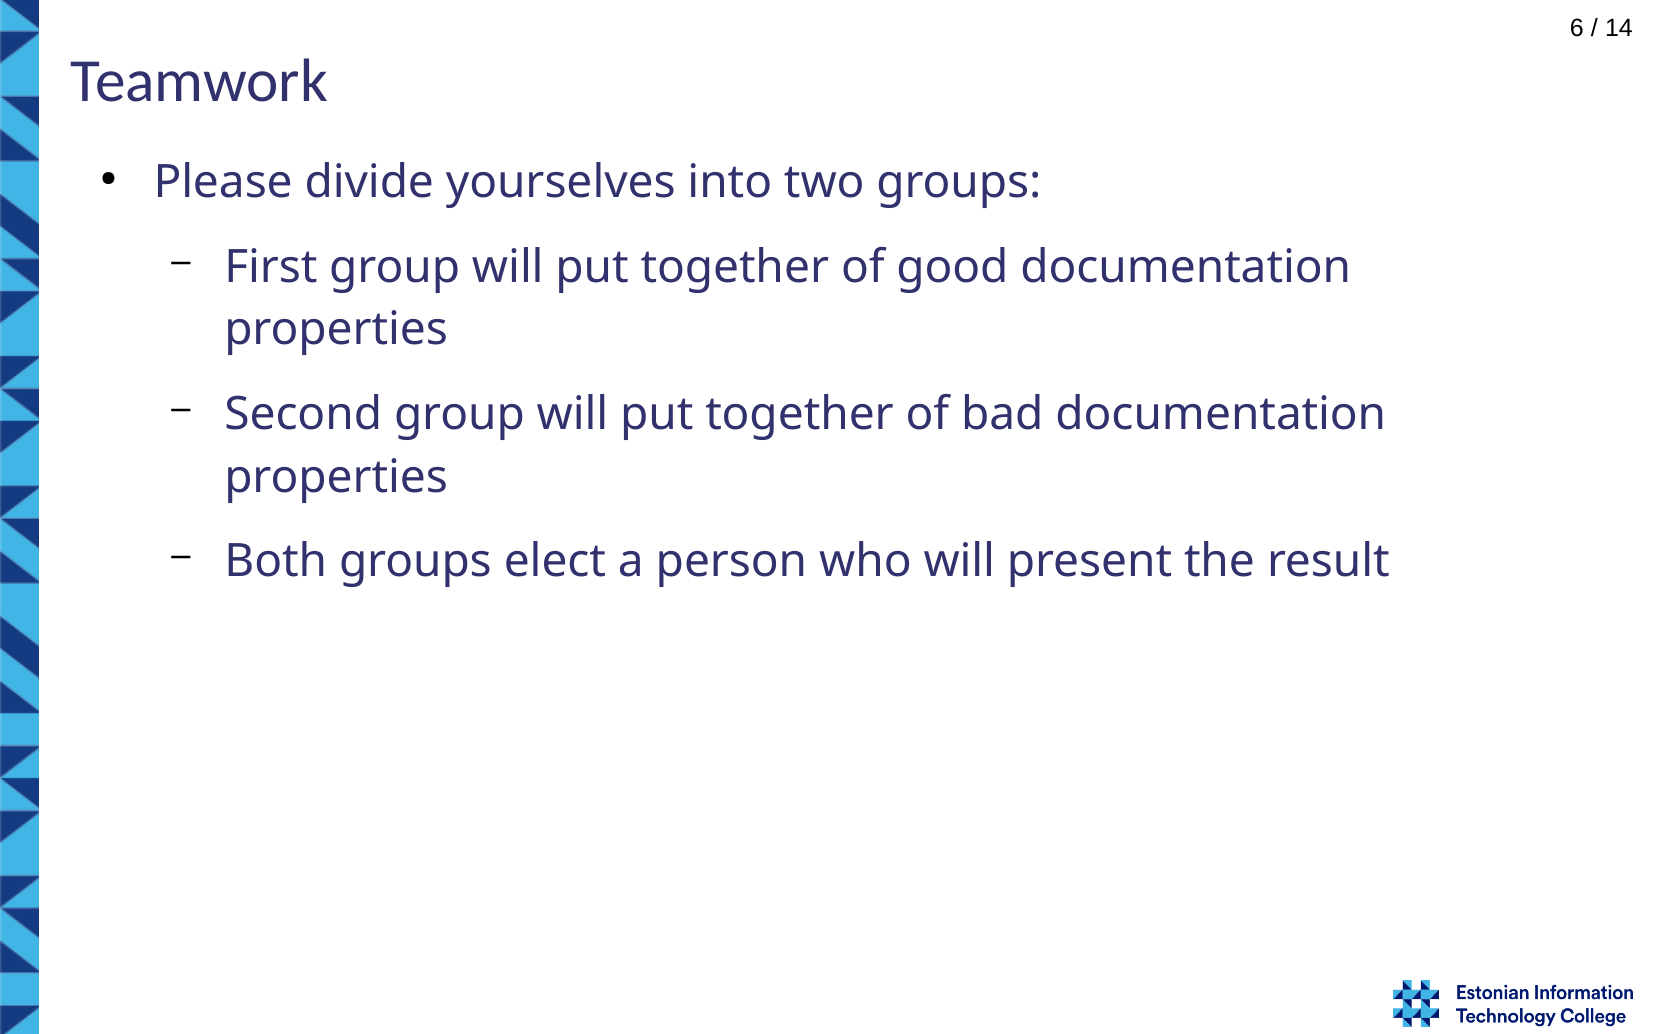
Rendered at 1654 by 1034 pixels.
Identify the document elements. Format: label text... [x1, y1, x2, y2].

list Please divide yourselves into two groups: First group will put together of good documentation properties Second group will put together of bad documentation properties Both groups elect a person who will present the result [82, 148, 1536, 621]
title Teamwork [70, 41, 1630, 130]
picture [1393, 980, 1633, 1027]
